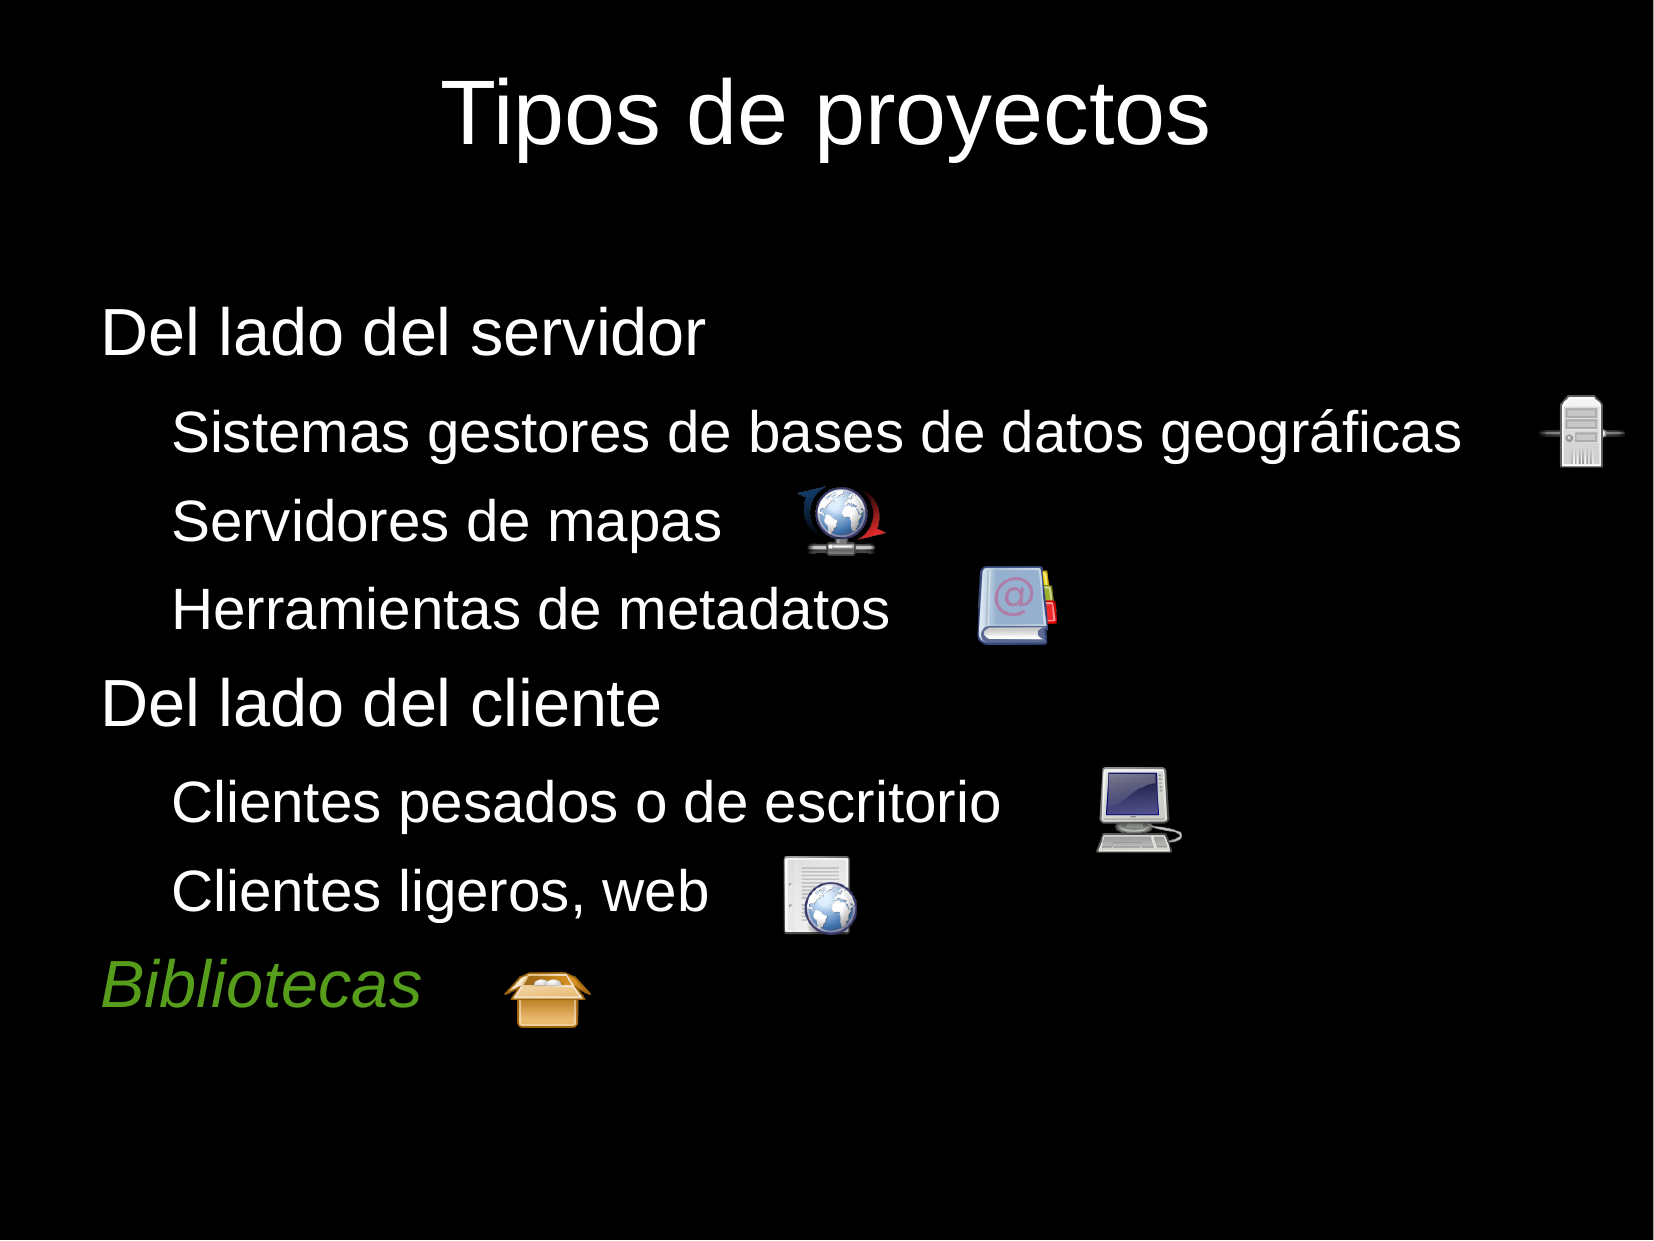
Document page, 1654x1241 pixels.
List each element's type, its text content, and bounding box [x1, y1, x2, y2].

picture [1539, 395, 1625, 473]
picture [1096, 767, 1182, 853]
picture [974, 566, 1057, 650]
picture [777, 856, 857, 939]
list Del lado del servidor Sistemas gestores de bases de datos geográficas Servidores de mapas Herramientas de metadatos Del lado del cliente Clientes pesados o de escritorio Clientes ligeros, web Bibliotecas [82, 295, 1571, 1109]
picture [797, 485, 886, 562]
title Tipos de proyectos [82, 49, 1571, 178]
picture [504, 972, 591, 1034]
